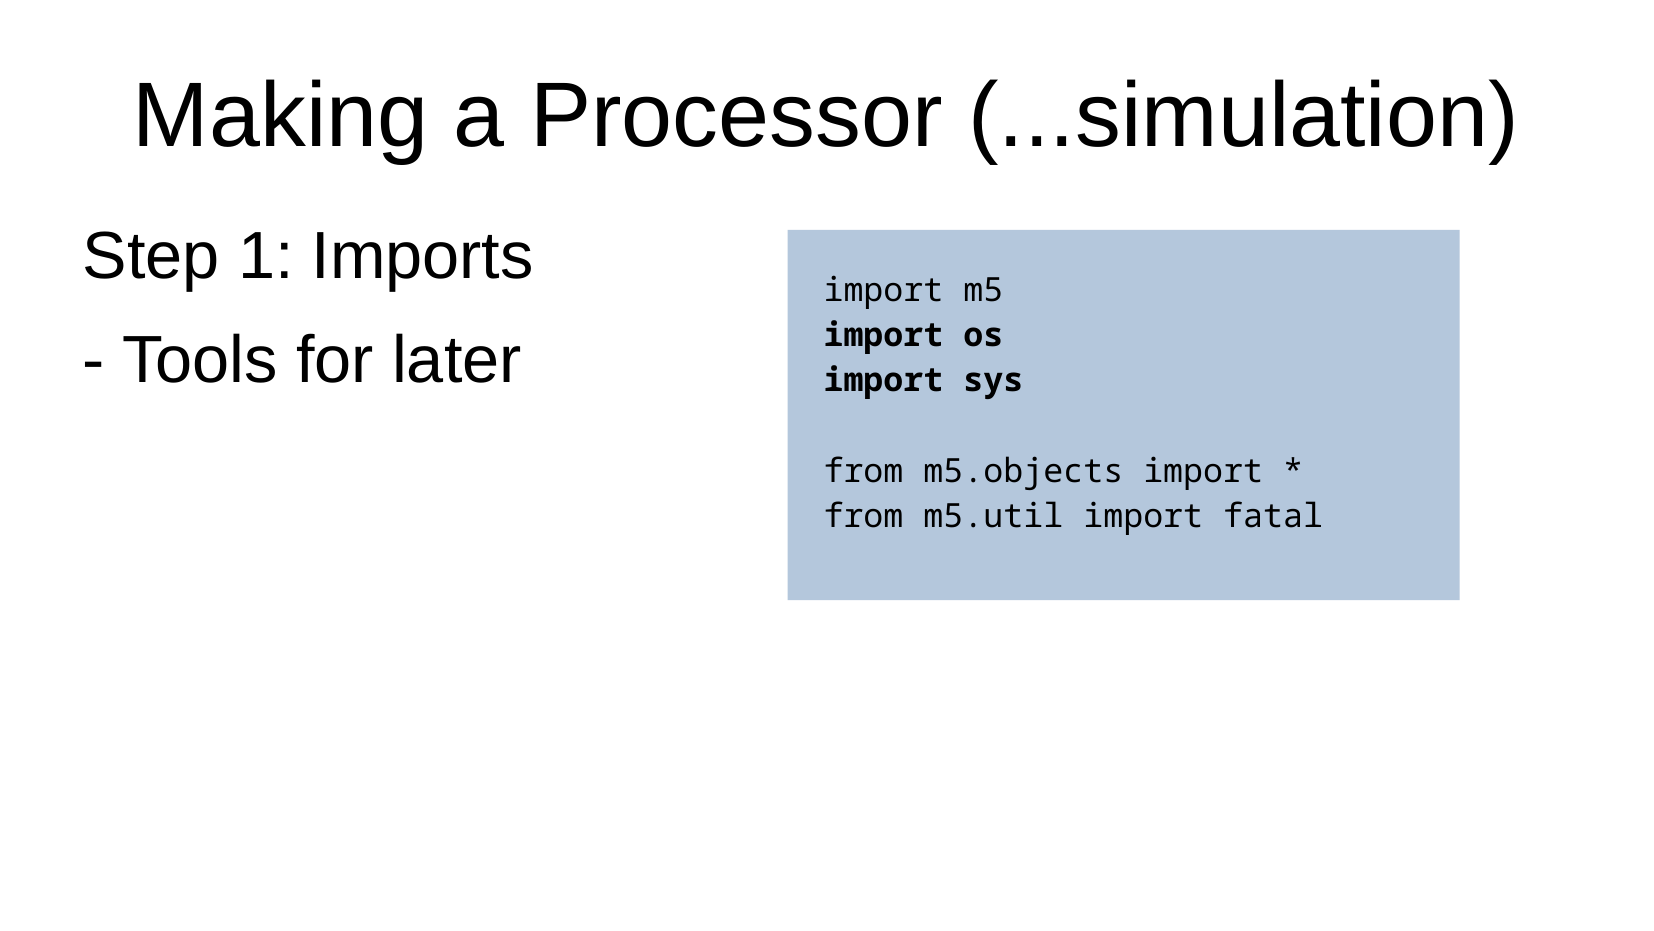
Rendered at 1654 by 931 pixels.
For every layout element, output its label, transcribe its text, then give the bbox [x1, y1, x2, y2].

list Step 1: Imports - Tools for later [82, 217, 809, 758]
title Making a Processor (...simulation) [82, 37, 1571, 193]
text_box import m5 import os import sys from m5.objects import * from m5.util import fatal [787, 229, 1460, 601]
